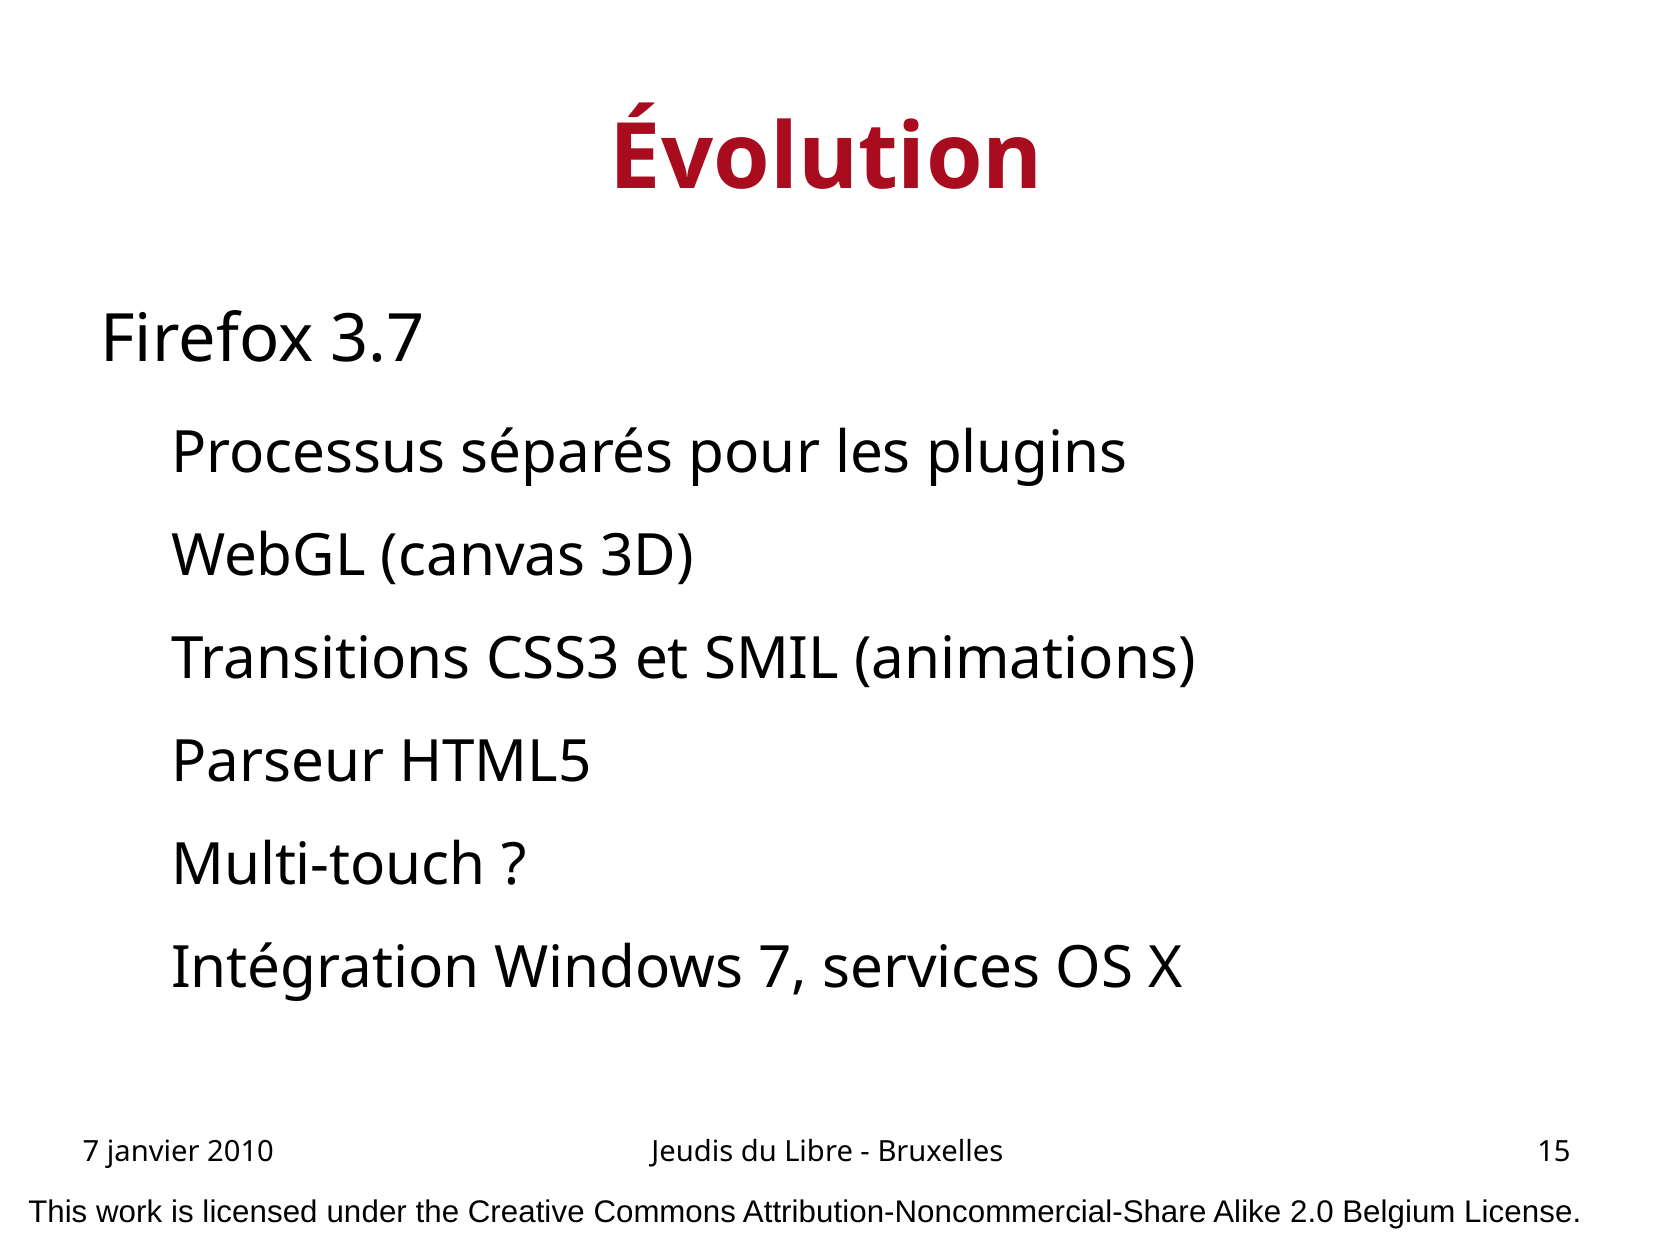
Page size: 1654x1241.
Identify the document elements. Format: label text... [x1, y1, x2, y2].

list Firefox 3.7 Processus séparés pour les plugins WebGL (canvas 3D) Transitions CSS3 et SMIL (animations) Parseur HTML5 Multi-touch ? Intégration Windows 7, services OS X [82, 290, 1571, 1094]
text_box This work is licensed under the Creative Commons Attribution-Noncommercial-Share Alike 2.0 Belgium License. [13, 1187, 1654, 1241]
title Évolution [82, 56, 1571, 250]
